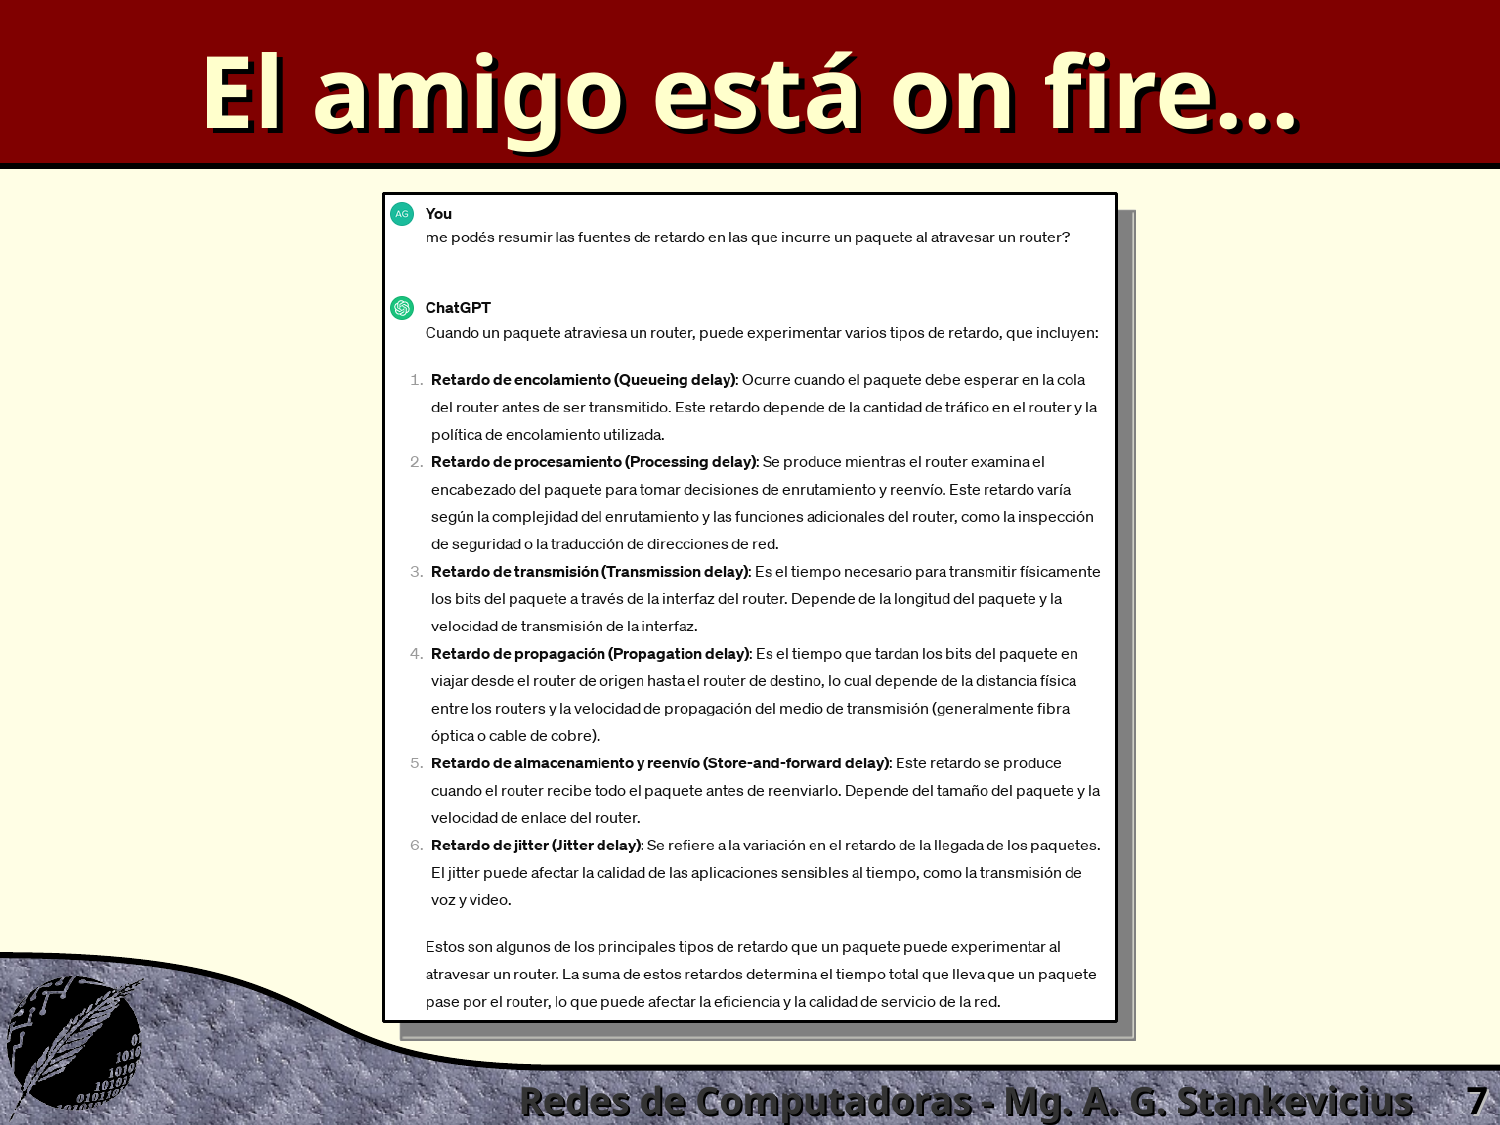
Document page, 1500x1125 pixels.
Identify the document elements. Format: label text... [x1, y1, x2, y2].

title El amigo está on fire... [15, 5, 1485, 160]
picture [0, 959, 1500, 1125]
picture [1047, 1100, 1054, 1110]
picture [385, 195, 1115, 1021]
picture [790, 1100, 795, 1110]
